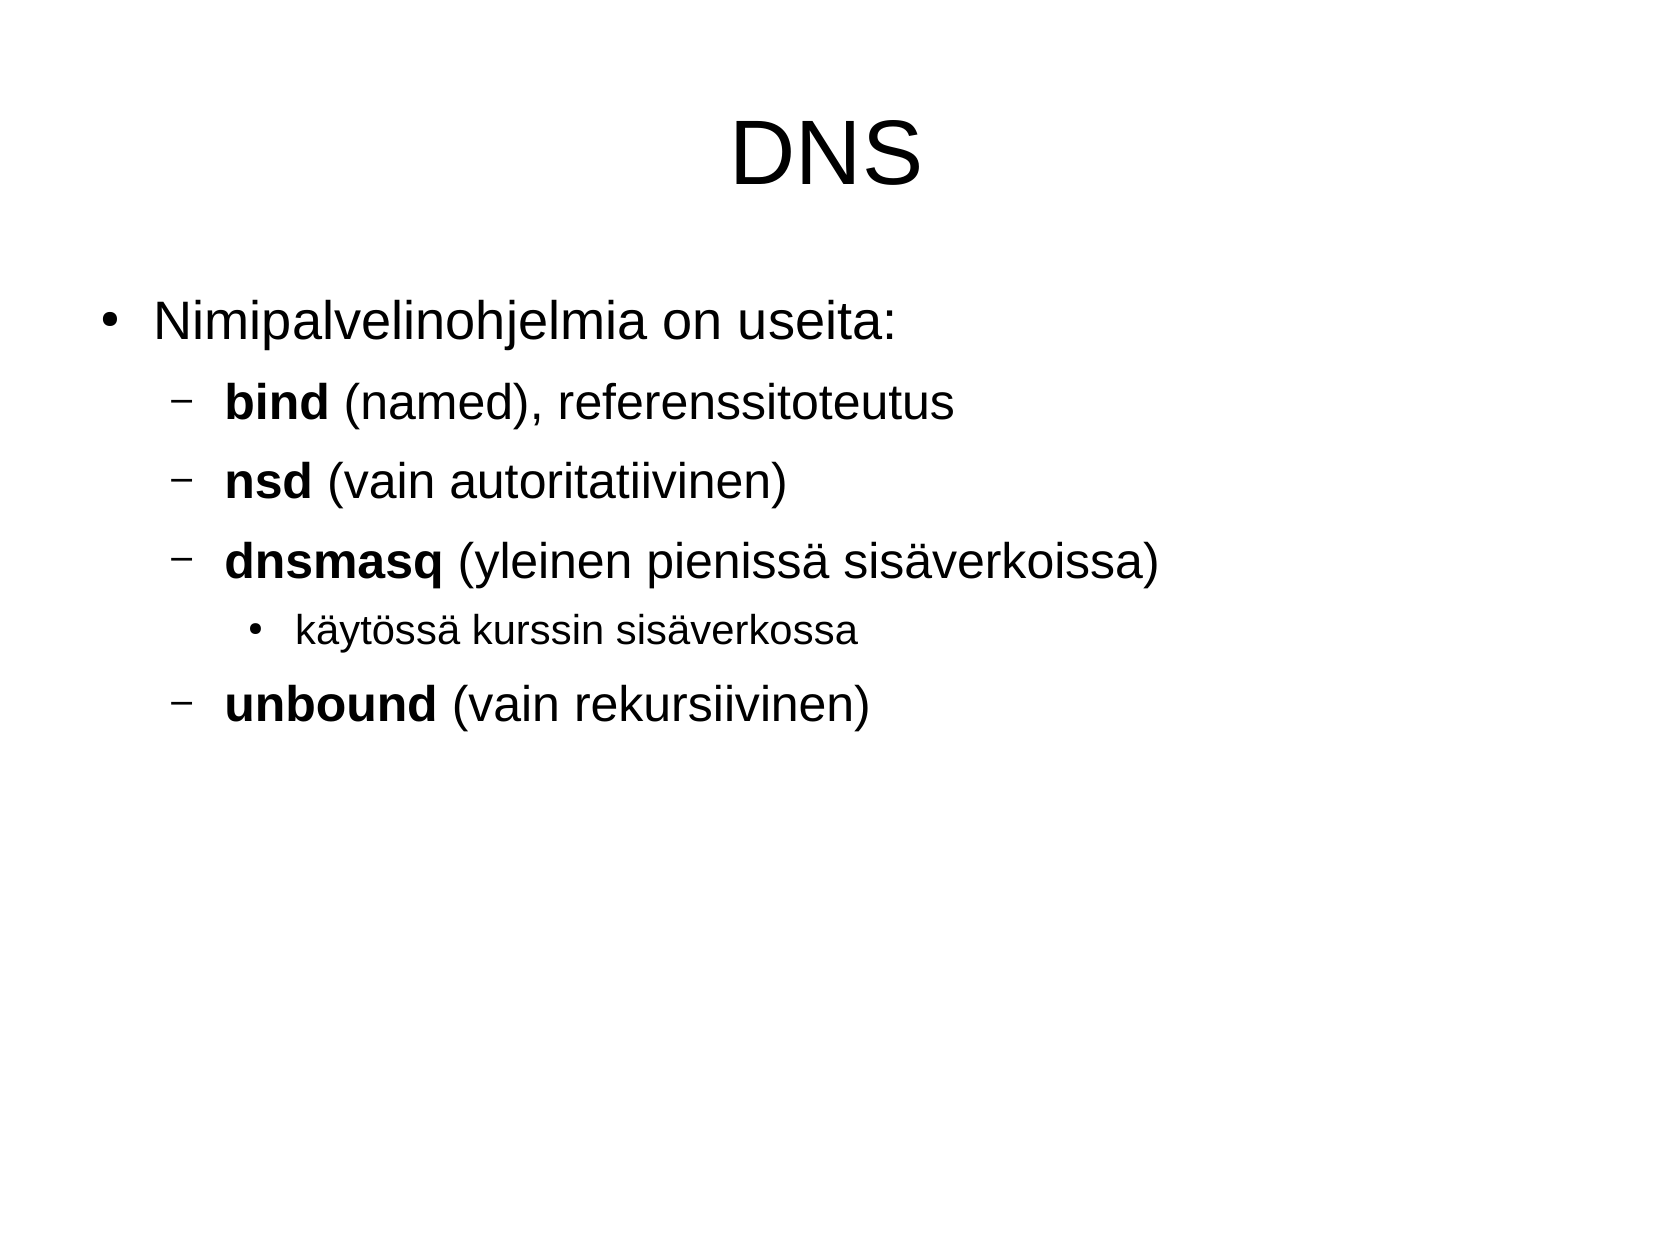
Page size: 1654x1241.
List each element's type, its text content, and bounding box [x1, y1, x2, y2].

title DNS [82, 49, 1571, 257]
list Nimipalvelinohjelmia on useita: bind (named), referenssitoteutus nsd (vain autoritatiivinen) dnsmasq (yleinen pienissä sisäverkoissa) käytössä kurssin sisäverkossa unbound (vain rekursiivinen) [82, 290, 1571, 1010]
